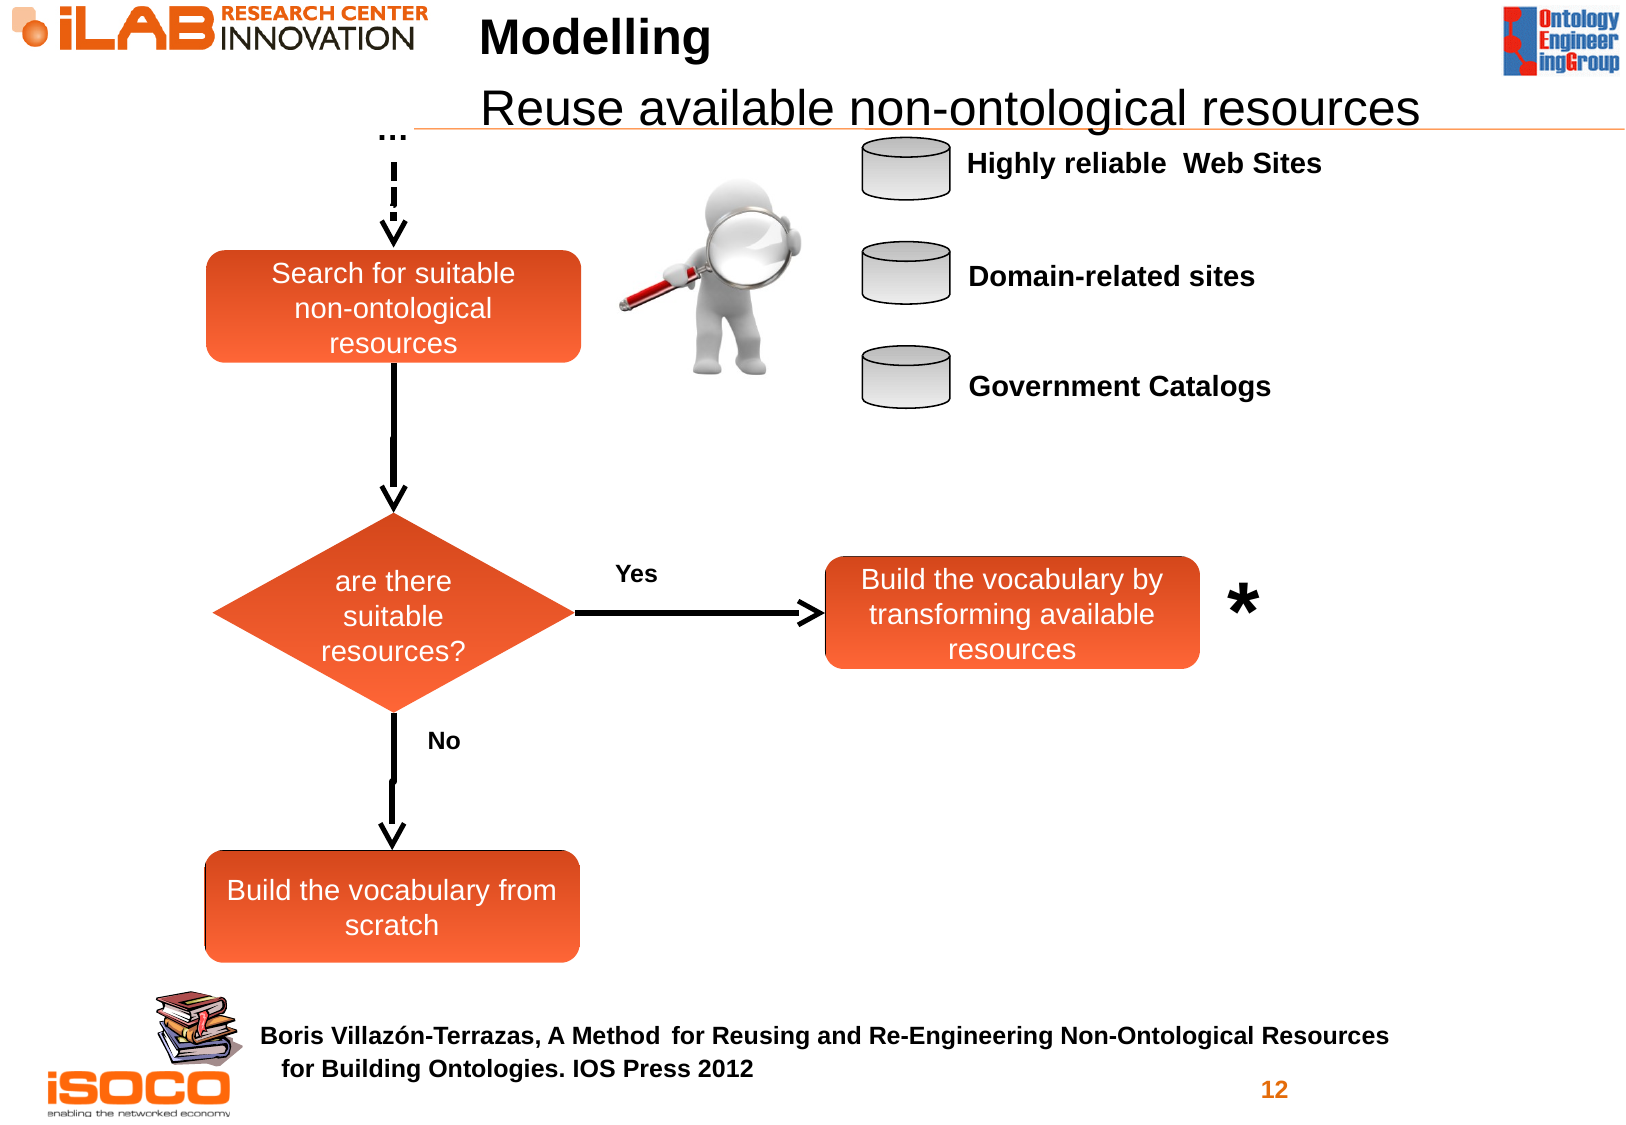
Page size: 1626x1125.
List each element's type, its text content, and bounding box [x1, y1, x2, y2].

text_box are there suitable resources? [212, 513, 575, 713]
picture [47, 1071, 230, 1117]
text_box Yes [600, 550, 674, 595]
text_box Build the vocabulary by transforming available resources [824, 556, 1200, 669]
text_box … [361, 99, 425, 155]
text_box No [412, 717, 476, 762]
text_box Domain-related sites [953, 249, 1271, 335]
picture [5, 0, 435, 55]
text_box Highly reliable Web Sites [952, 137, 1338, 188]
list Reuse available non-ontological resources [405, 67, 1557, 118]
text_box [862, 345, 950, 409]
text_box Government Catalogs [953, 359, 1287, 445]
list Modelling [452, 0, 1605, 48]
text_box Boris Villazón-Terrazas, A Method for Reusing and Re-Engineering Non-Ontological Resources for Building Ontologies. IOS Press 2012 [245, 999, 1446, 1090]
text_box Build the vocabulary from scratch [204, 850, 580, 963]
text_box [862, 241, 950, 305]
text_box * [1212, 550, 1276, 666]
picture [155, 990, 246, 1070]
picture [600, 150, 838, 387]
text_box Search for suitable non-ontological resources [206, 250, 582, 363]
text_box [862, 137, 950, 200]
picture [1501, 5, 1620, 77]
